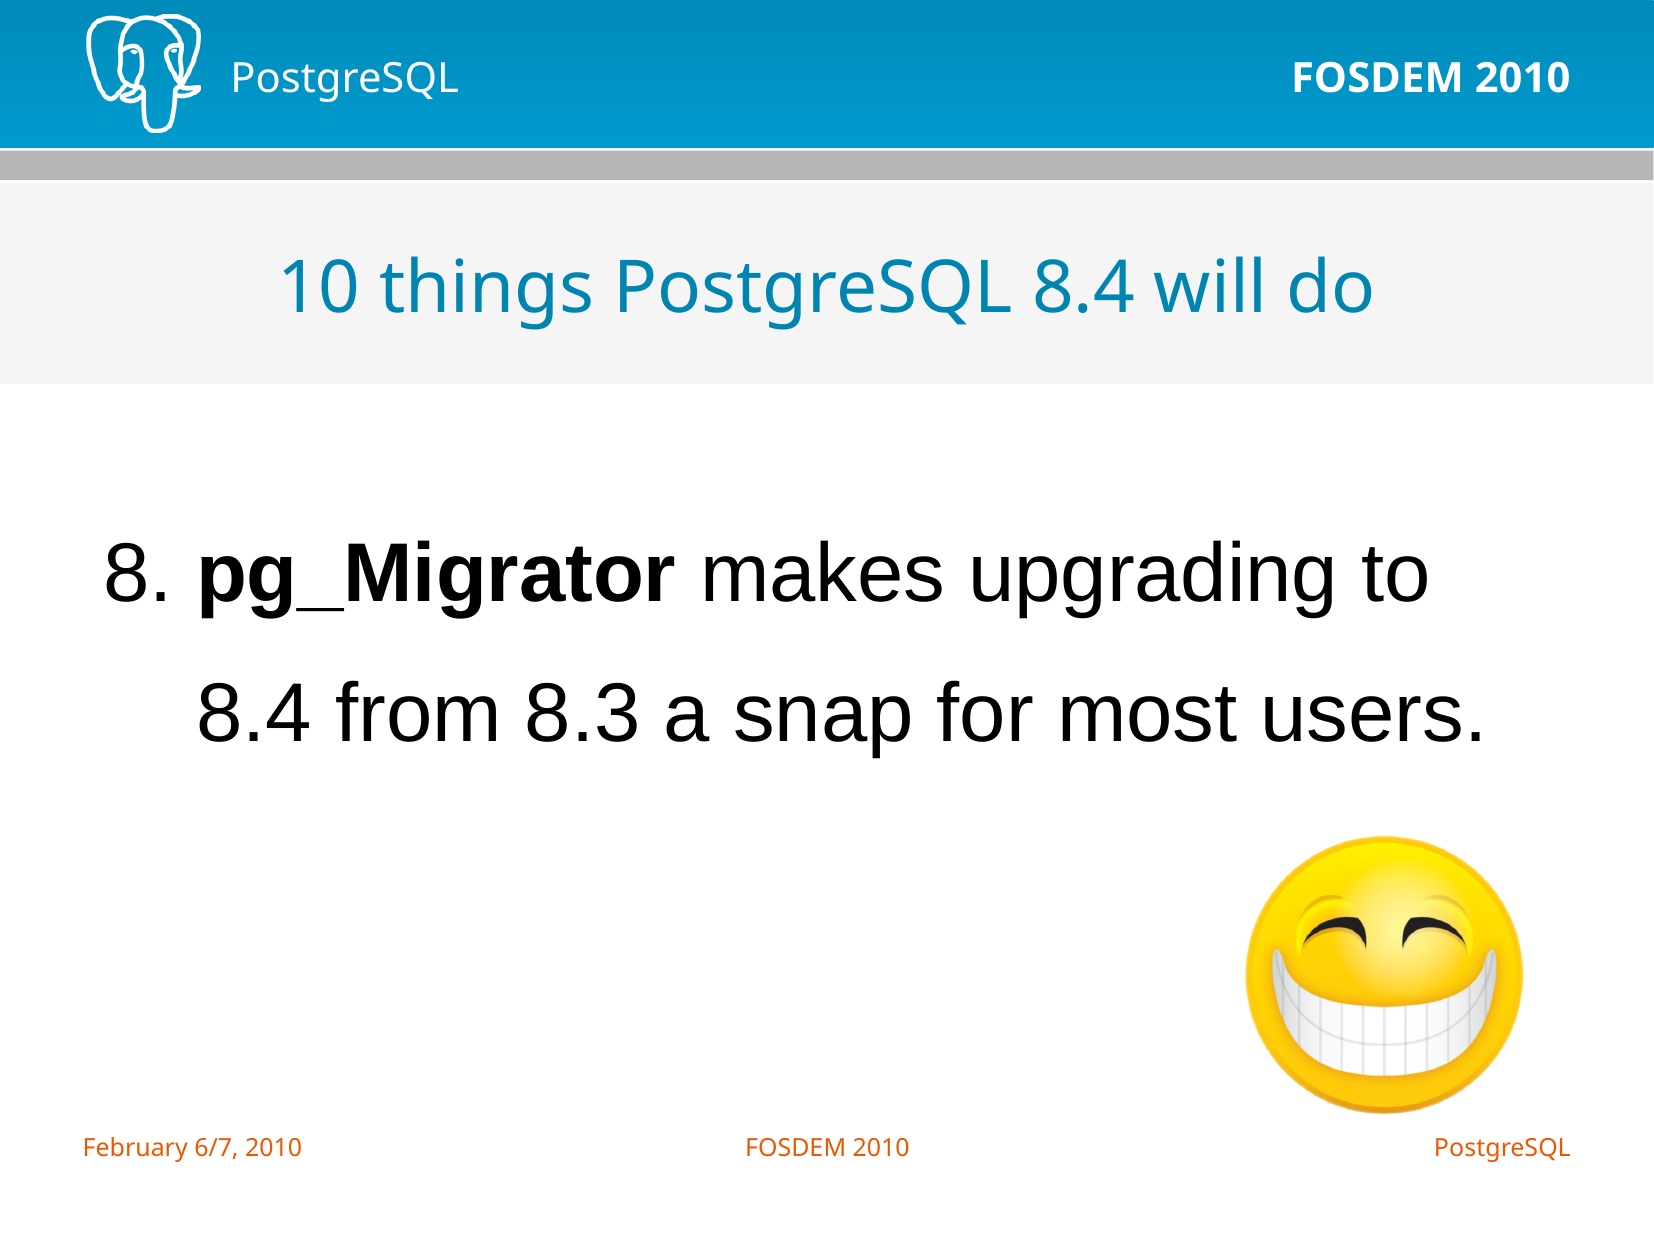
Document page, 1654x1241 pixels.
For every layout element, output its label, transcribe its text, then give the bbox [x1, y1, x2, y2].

title 10 things PostgreSQL 8.4 will do [82, 208, 1571, 362]
text_box 8. pg_Migrator makes upgrading to 8.4 from 8.3 a snap for most users. [88, 472, 1536, 720]
picture [1240, 830, 1536, 1123]
picture [87, 15, 200, 132]
